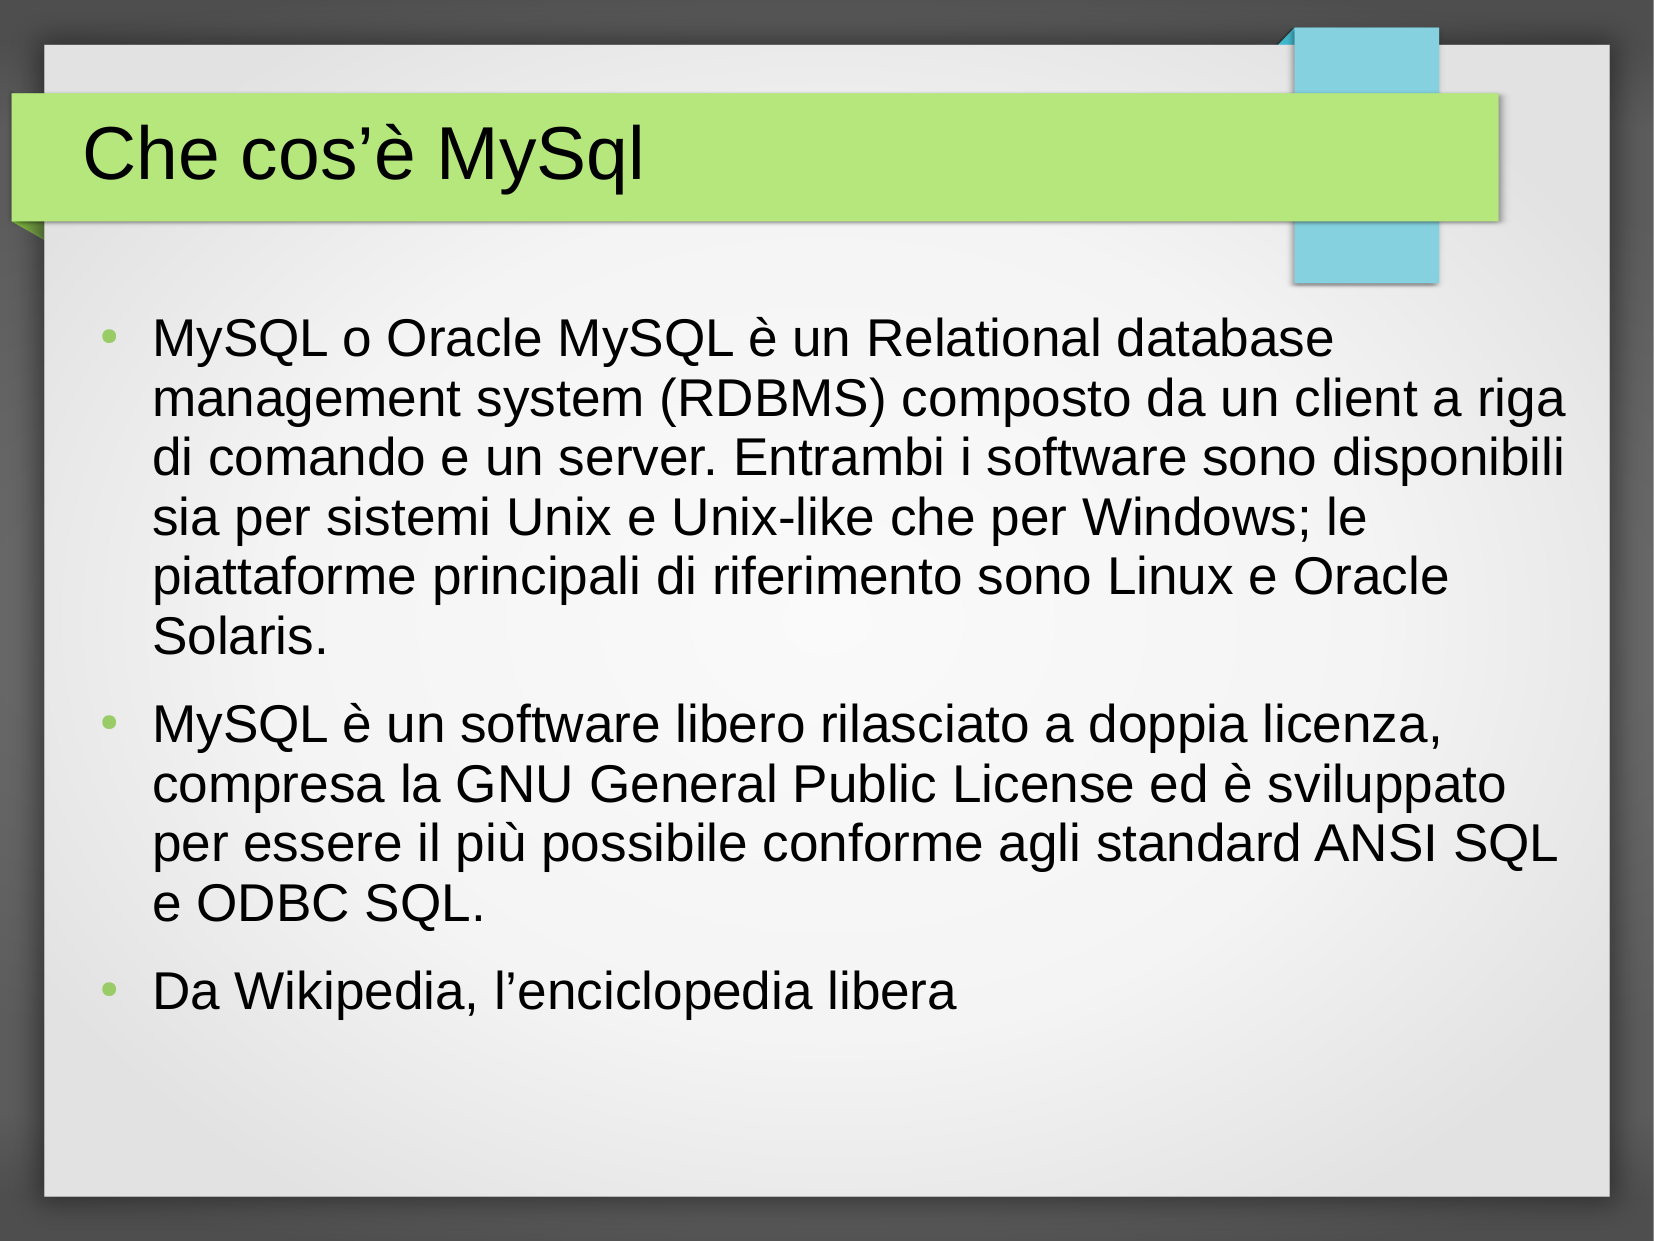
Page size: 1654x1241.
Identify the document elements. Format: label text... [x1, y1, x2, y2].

title Che cos’è MySql [82, 94, 1264, 213]
picture [0, 0, 1654, 1241]
list MySQL o Oracle MySQL è un Relational database management system (RDBMS) composto da un client a riga di comando e un server. Entrambi i software sono disponibili sia per sistemi Unix e Unix-like che per Windows; le piattaforme principali di riferimento sono Linux e Oracle Solaris. MySQL è un software libero rilasciato a doppia licenza, compresa la GNU General Public License ed è sviluppato per essere il più possibile conforme agli standard ANSI SQL e ODBC SQL. Da Wikipedia, l’enciclopedia libera [82, 308, 1571, 1028]
